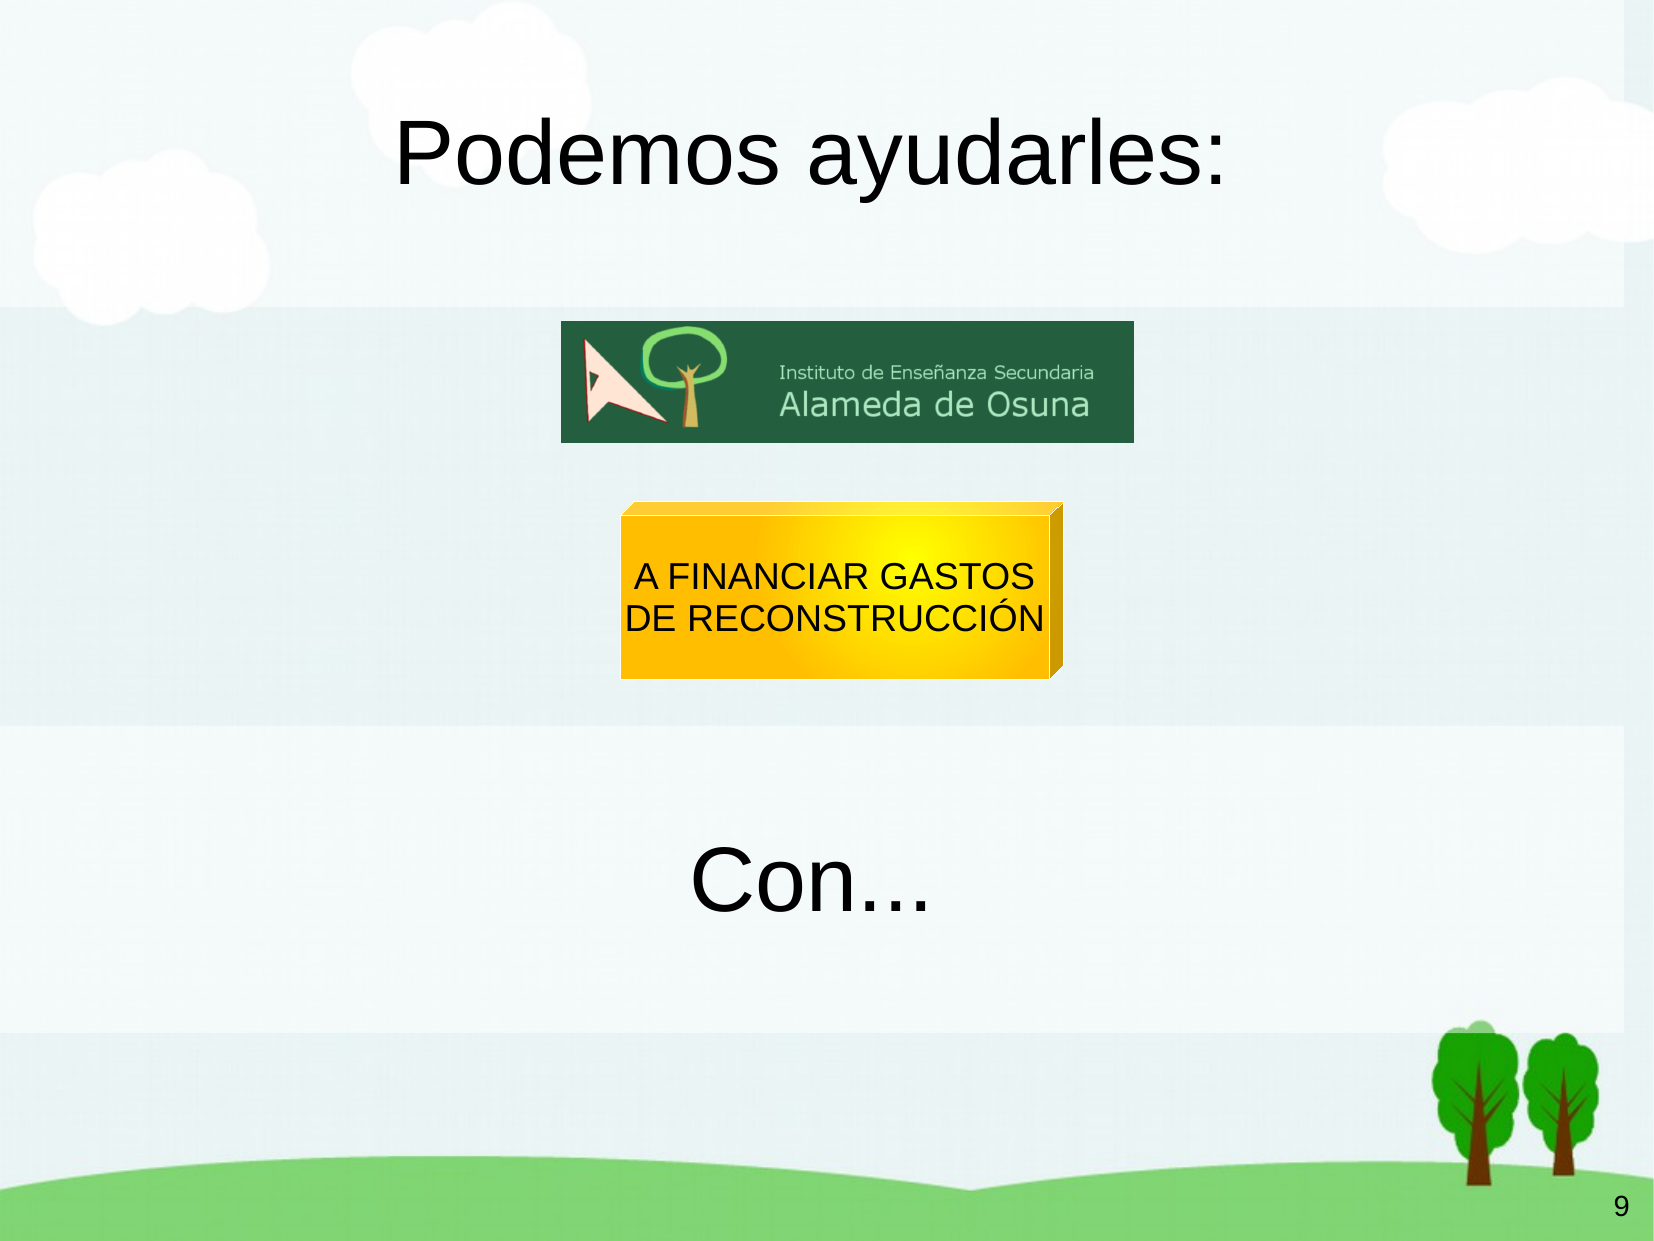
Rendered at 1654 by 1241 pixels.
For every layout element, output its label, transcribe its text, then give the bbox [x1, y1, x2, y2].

picture [0, 0, 1654, 1241]
text_box A FINANCIAR GASTOS DE RECONSTRUCCIÓN [620, 516, 1049, 680]
title Podemos ayudarles: [0, 0, 1625, 307]
title Con... [0, 725, 1625, 1034]
